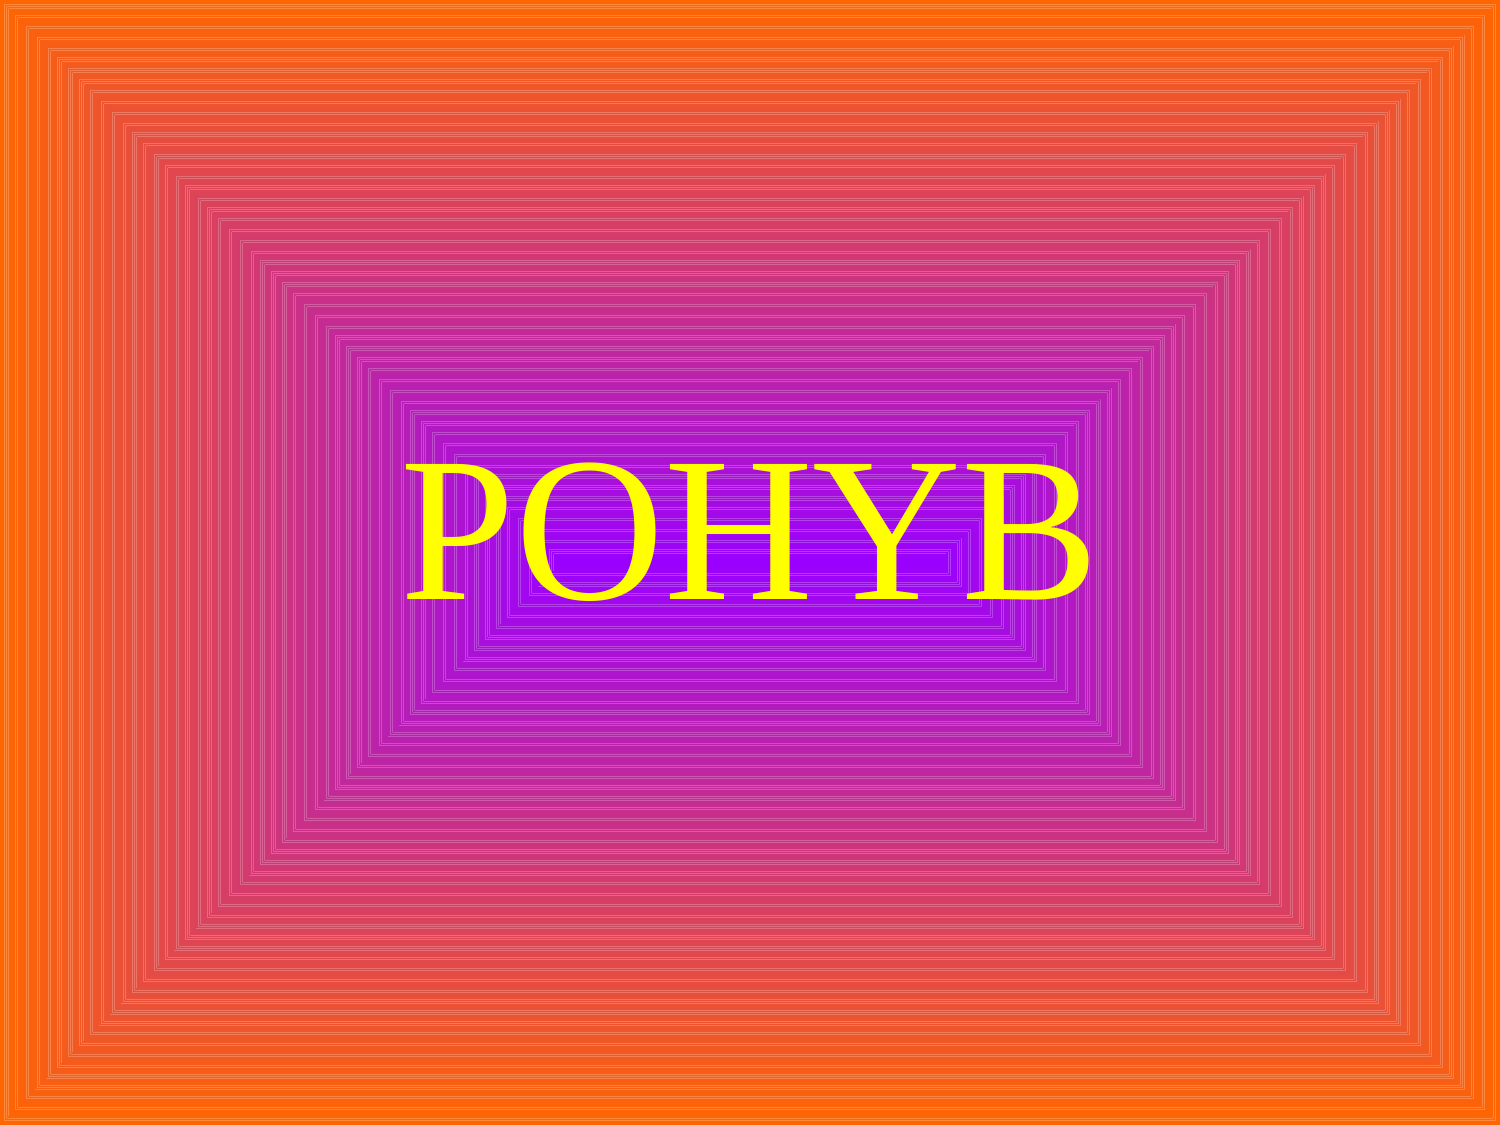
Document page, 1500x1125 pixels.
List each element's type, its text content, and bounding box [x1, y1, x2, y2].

text_box POHYB [0, 385, 1500, 649]
